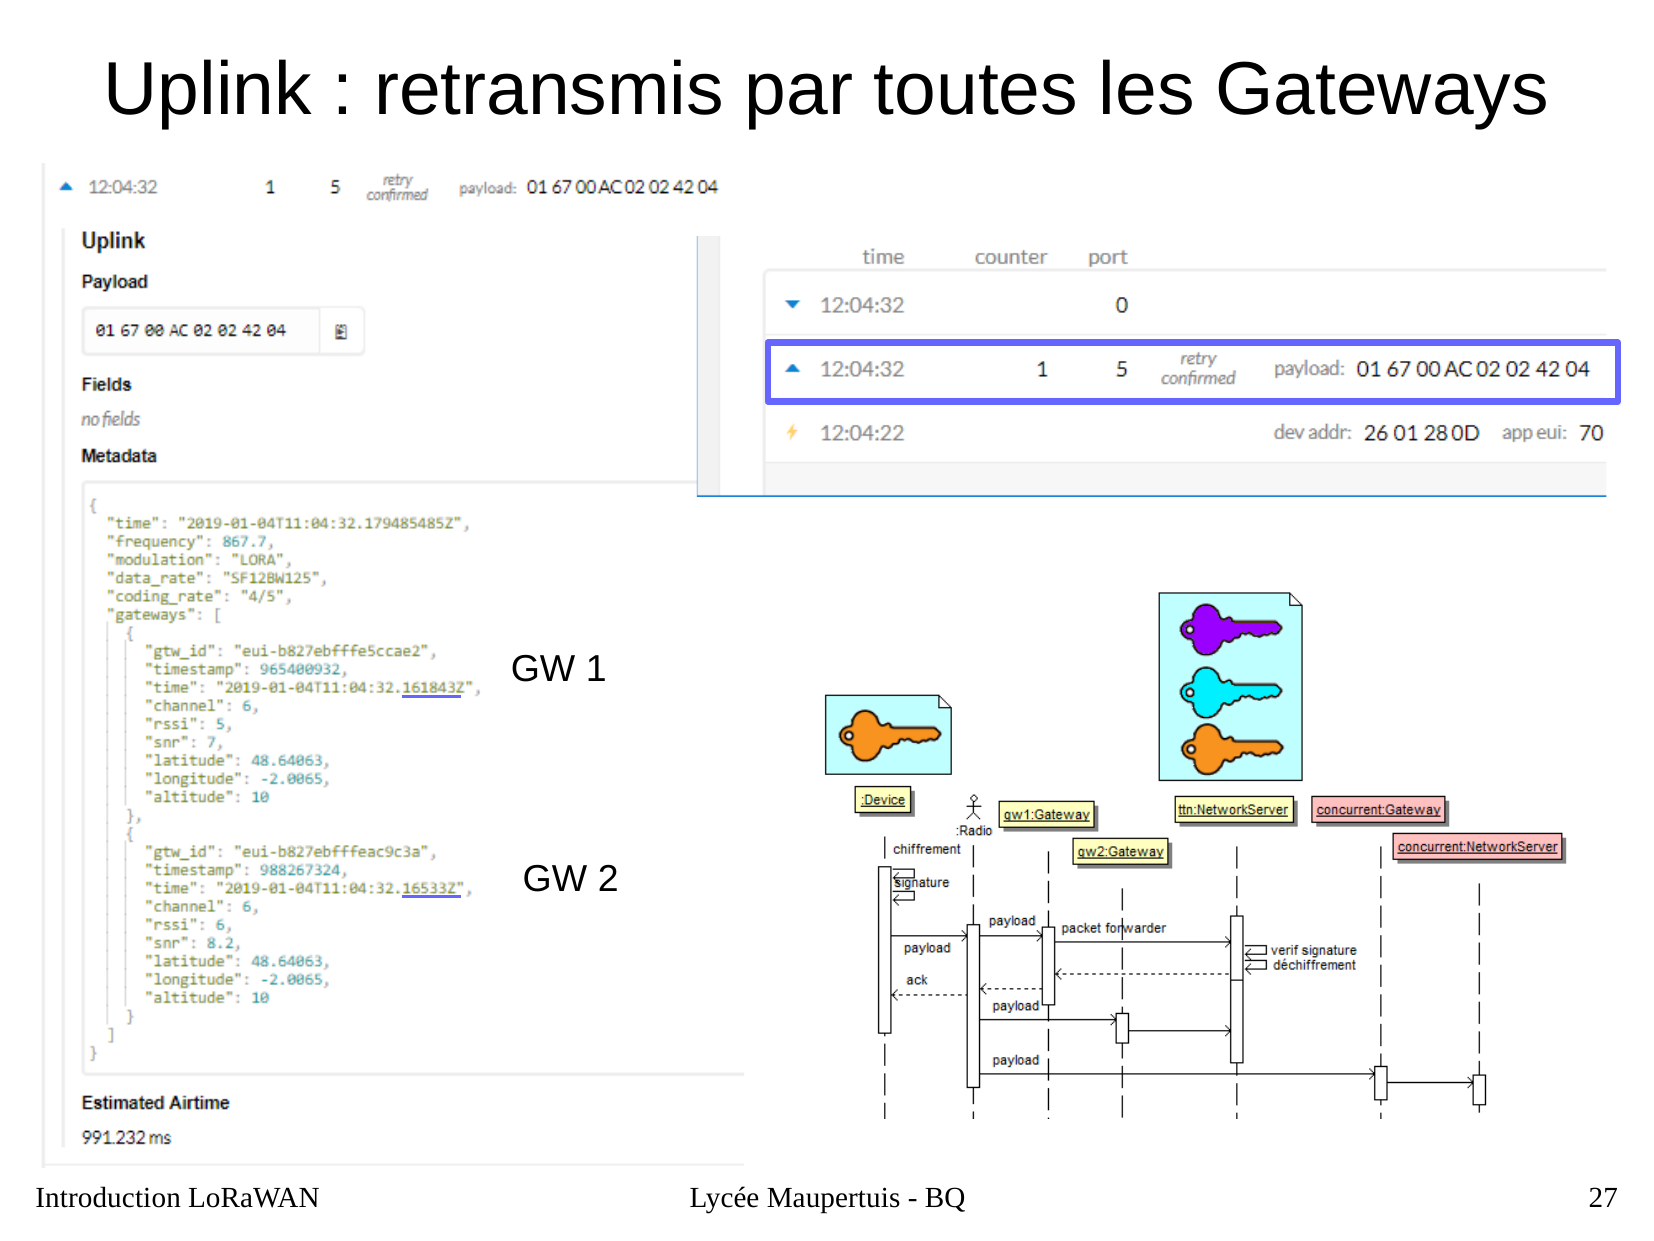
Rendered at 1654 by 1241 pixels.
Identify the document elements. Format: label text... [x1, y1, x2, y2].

text_box GW 1 [496, 640, 626, 697]
text_box GW 2 [507, 850, 638, 908]
picture [35, 163, 1607, 1168]
title Uplink : retransmis par toutes les Gateways [35, 35, 1619, 142]
picture [803, 537, 1581, 1119]
picture [771, 346, 1607, 398]
